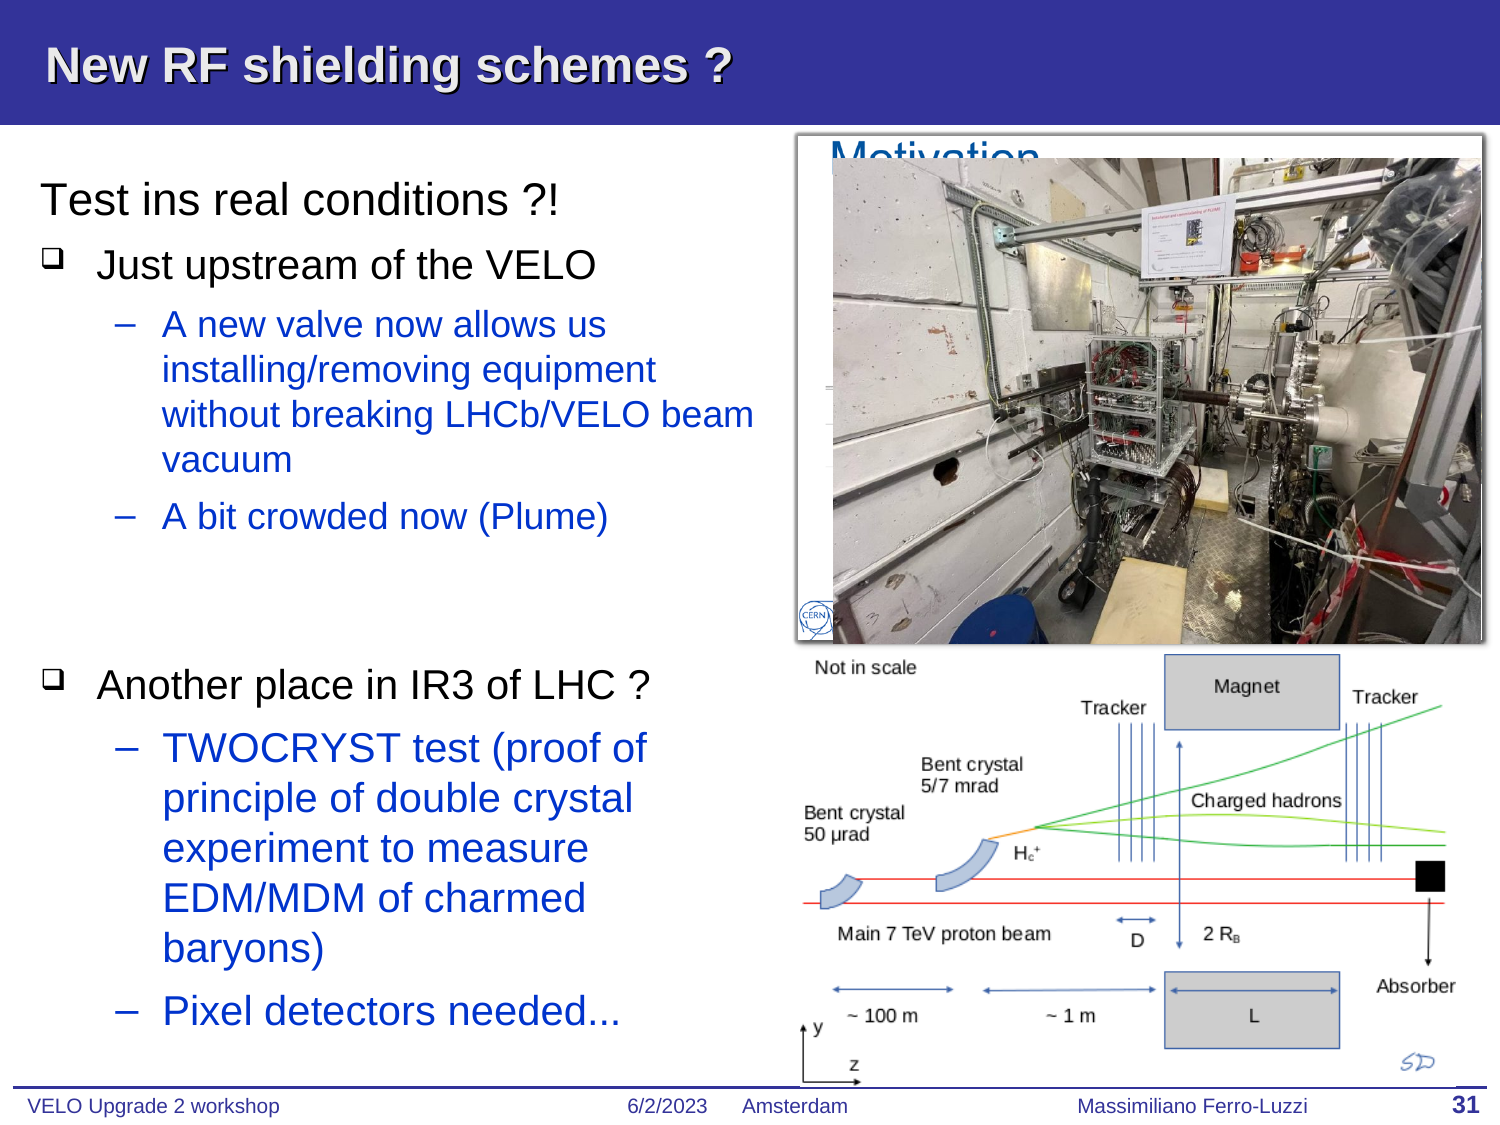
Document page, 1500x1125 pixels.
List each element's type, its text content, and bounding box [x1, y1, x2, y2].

list Test ins real conditions ?! Just upstream of the VELO A new valve now allows us installing/removing equipment without breaking LHCb/VELO beam vacuum A bit crowded now (Plume) [24, 162, 787, 573]
picture [787, 125, 1499, 1087]
title New RF shielding schemes ? [0, 0, 1500, 125]
list Another place in IR3 of LHC ? TWOCRYST test (proof of principle of double crystal experiment to measure EDM/MDM of charmed baryons) Pixel detectors needed... [25, 650, 759, 1042]
